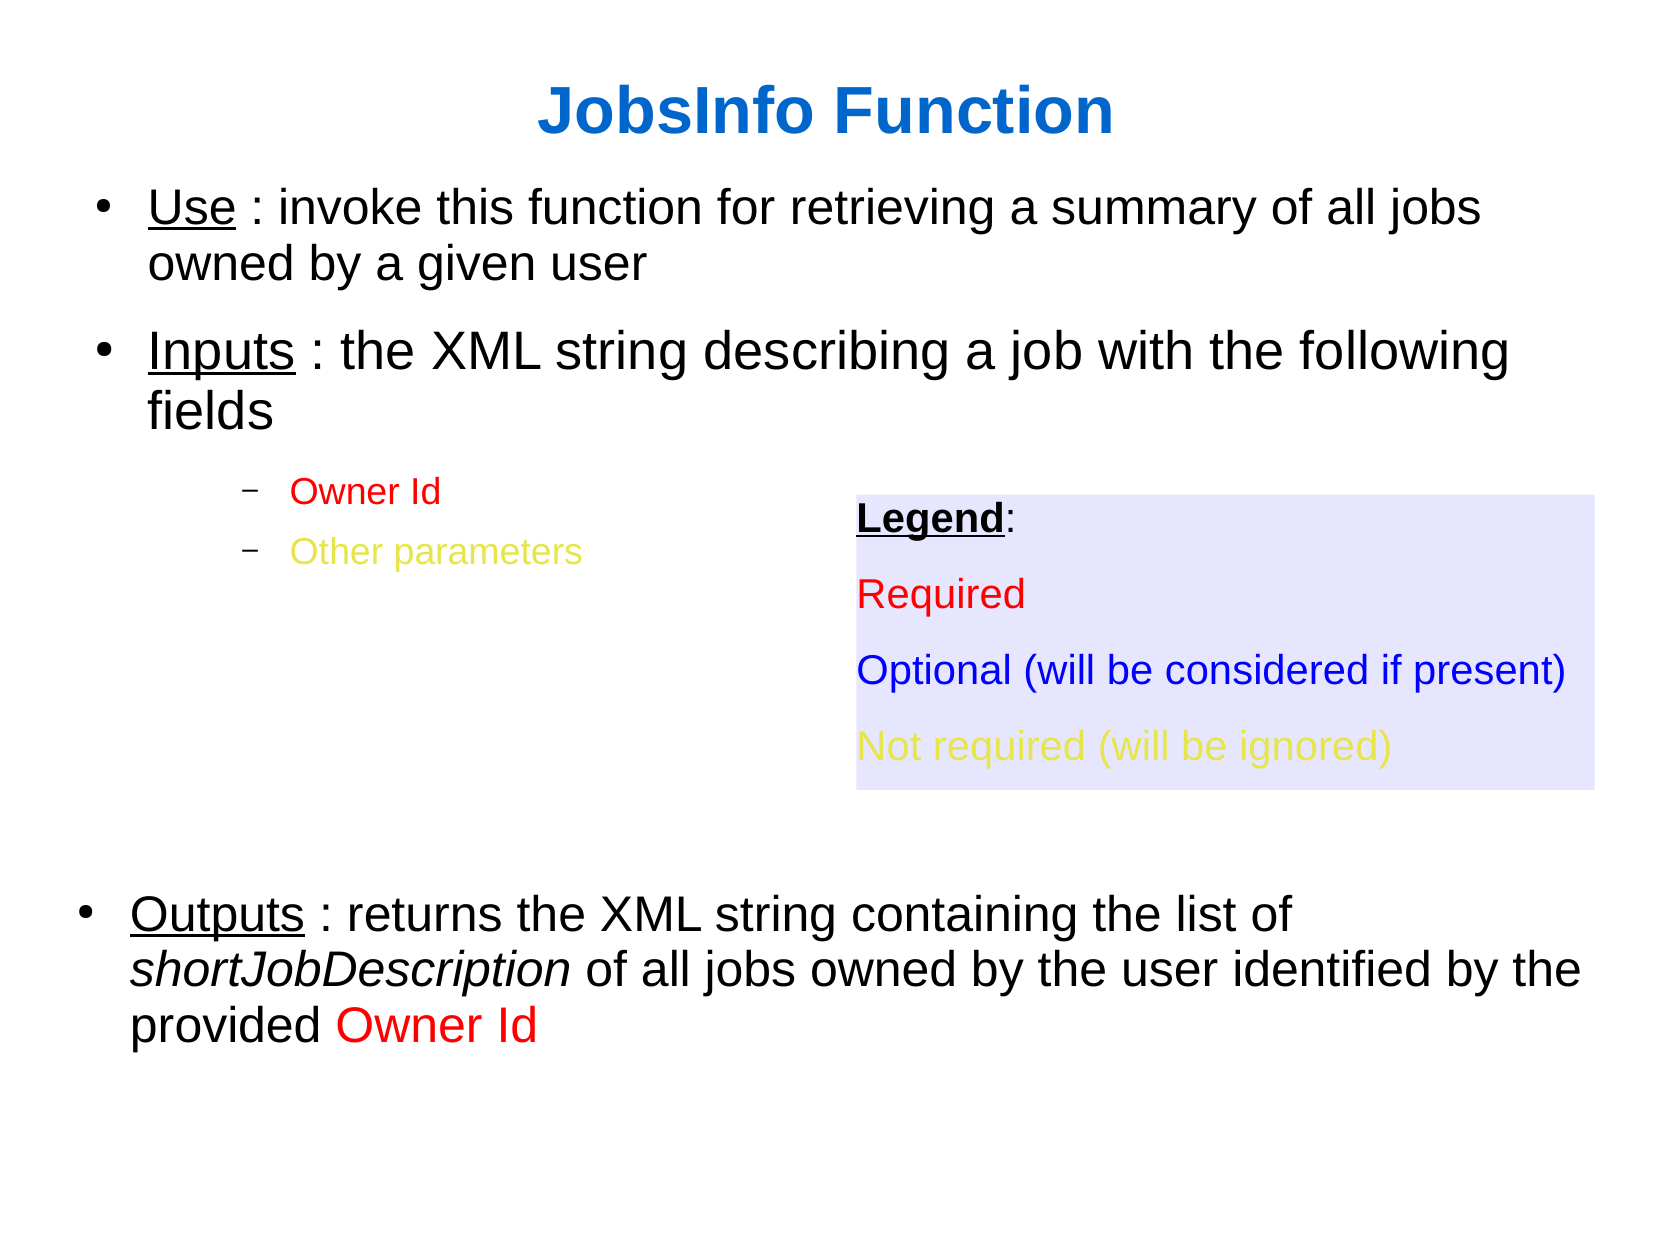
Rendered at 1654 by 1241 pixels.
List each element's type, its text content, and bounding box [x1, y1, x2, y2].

list Use : invoke this function for retrieving a summary of all jobs owned by a given user Inputs : the XML string describing a job with the following fields Owner Id Other parameters [76, 179, 1566, 644]
title JobsInfo Function [88, 14, 1566, 179]
list Outputs : returns the XML string containing the list of shortJobDescription of all jobs owned by the user identified by the provided Owner Id [59, 885, 1607, 1182]
list Legend: Required Optional (will be considered if present) Not required (will be ignored) [856, 494, 1595, 790]
